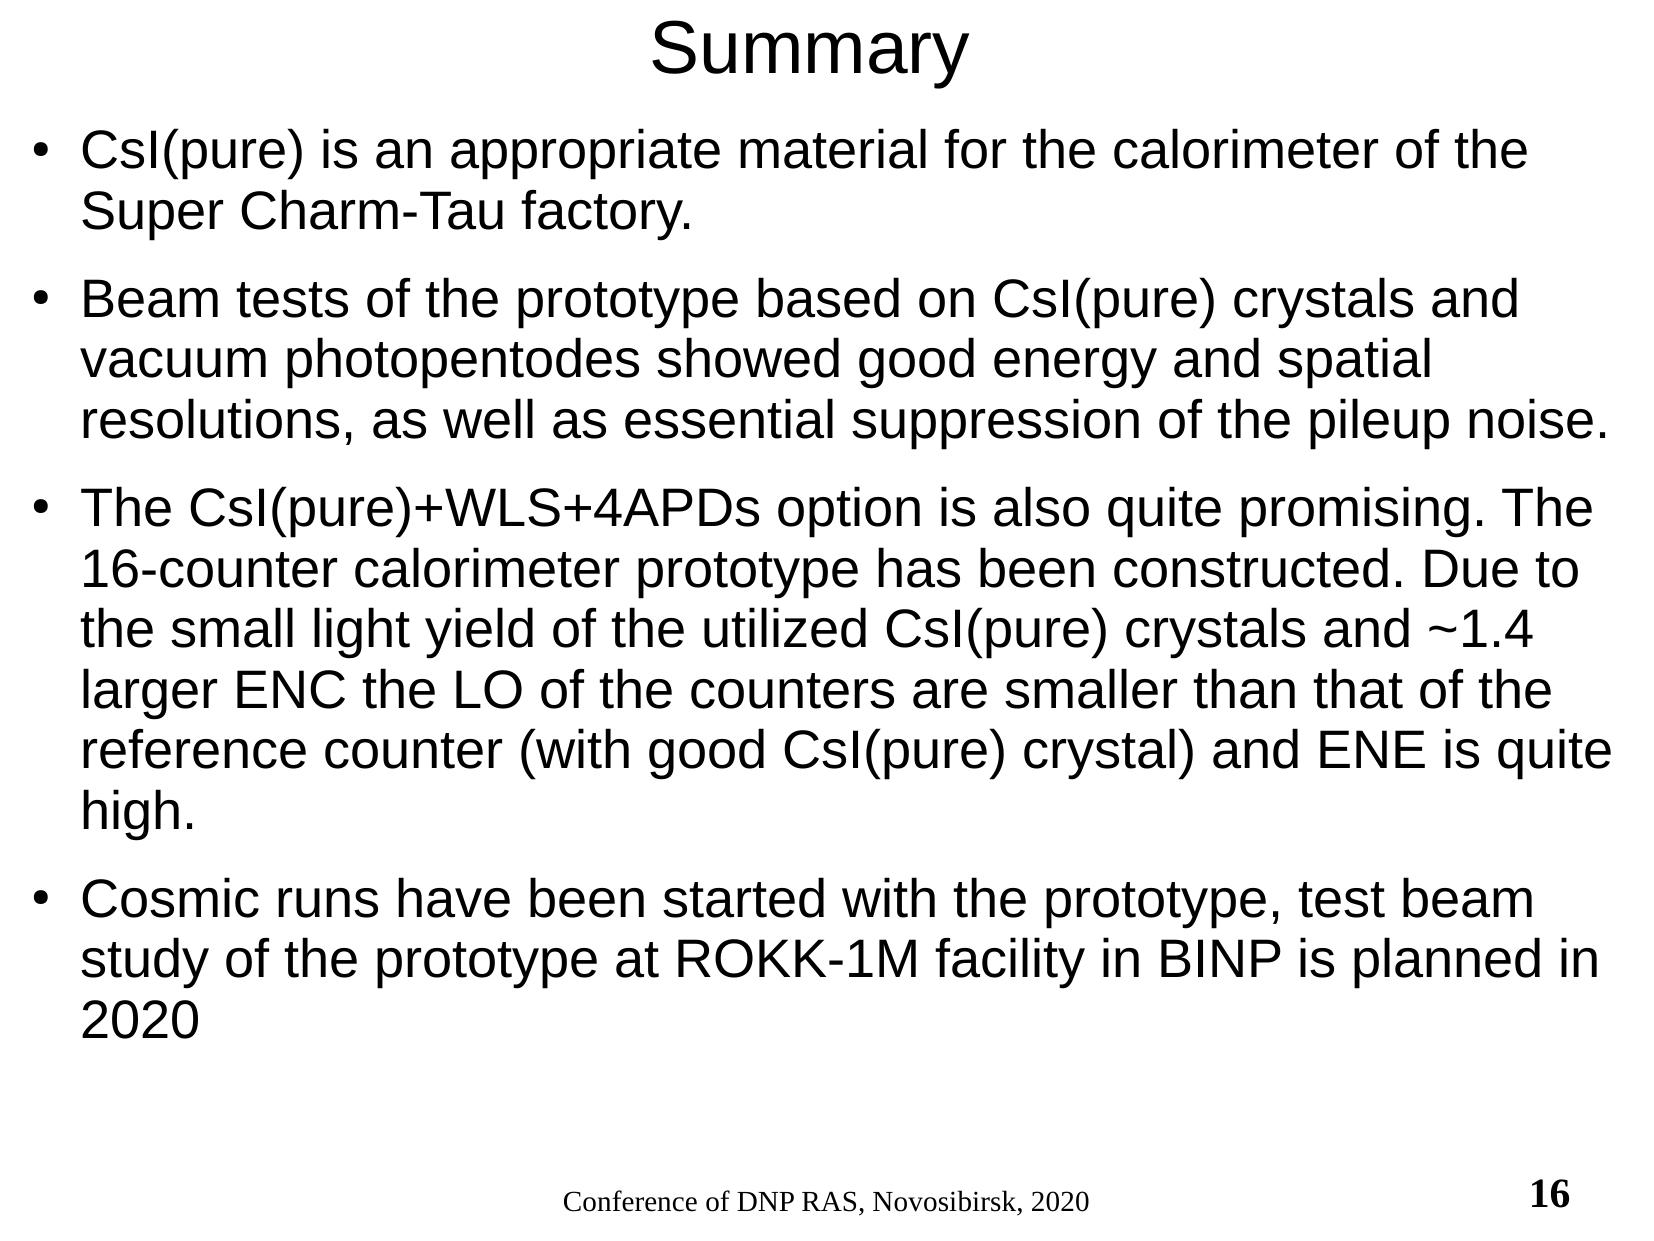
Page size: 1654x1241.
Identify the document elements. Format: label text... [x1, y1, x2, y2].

list CsI(pure) is an appropriate material for the calorimeter of the Super Charm-Tau factory. Beam tests of the prototype based on CsI(pure) crystals and vacuum photopentodes showed good energy and spatial resolutions, as well as essential suppression of the pileup noise. The CsI(pure)+WLS+4APDs option is also quite promising. The 16-counter calorimeter prototype has been constructed. Due to the small light yield of the utilized CsI(pure) crystals and ~1.4 larger ENC the LO of the counters are smaller than that of the reference counter (with good CsI(pure) crystal) and ENE is quite high. Cosmic runs have been started with the prototype, test beam study of the prototype at ROKK-1M facility in BINP is planned in 2020 [15, 120, 1636, 1111]
title Summary [450, 5, 1171, 91]
